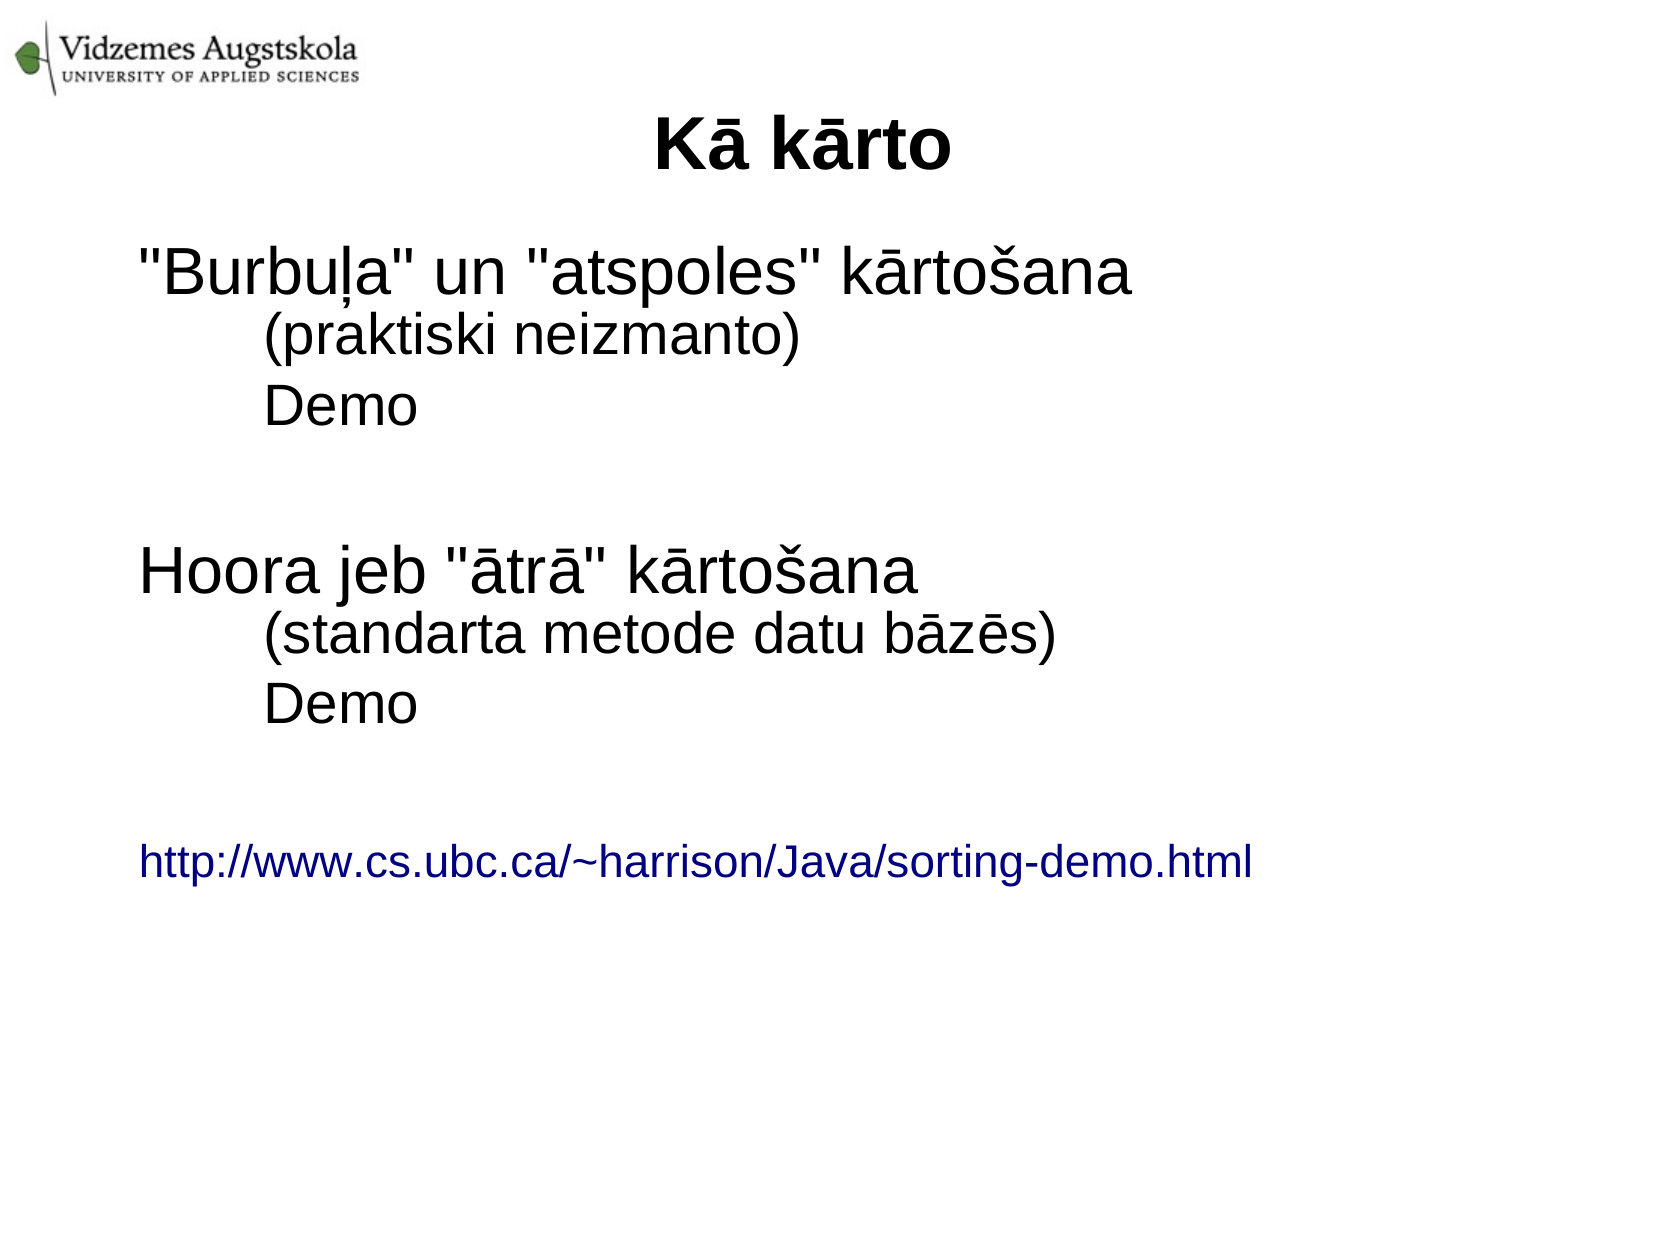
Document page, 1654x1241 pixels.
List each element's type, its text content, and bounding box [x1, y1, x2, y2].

title Kā kārto [94, 103, 1512, 188]
picture [5, 2, 368, 113]
list "Burbuļa" un "atspoles" kārtošana (praktiski neizmanto) Demo Hoora jeb "ātrā" kārtošana (standarta metode datu bāzēs) Demo http://www.cs.ubc.ca/~harrison/Java/sorting-demo.html [82, 236, 1569, 1107]
